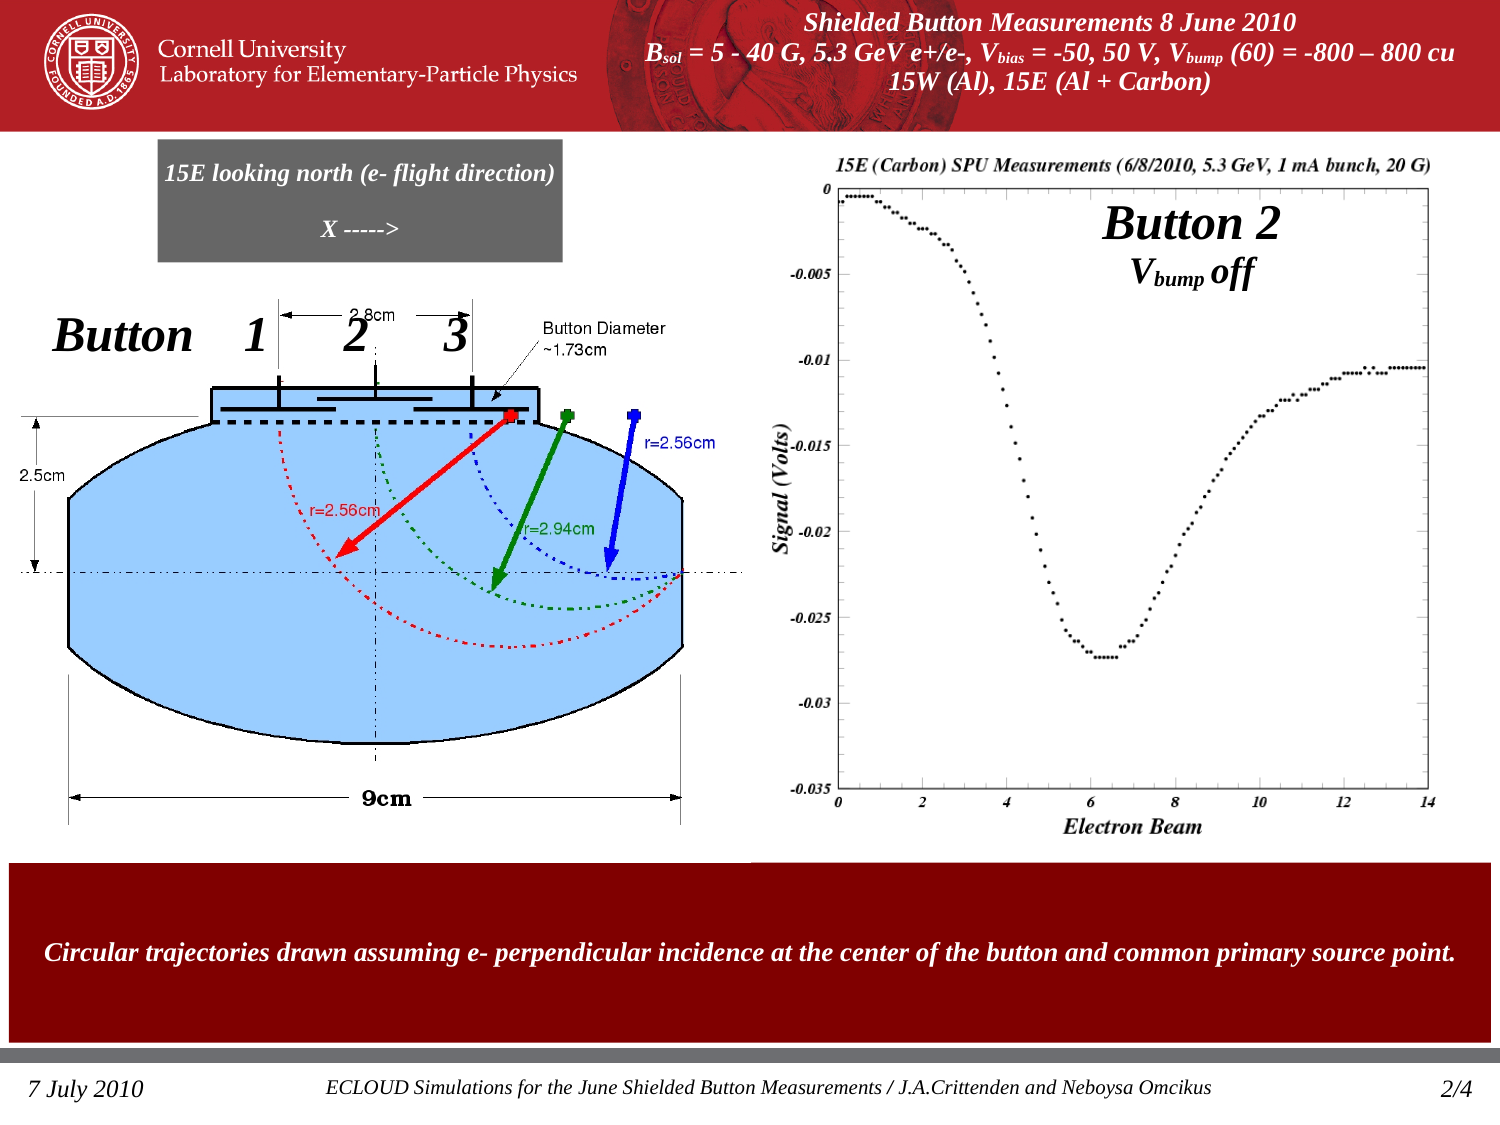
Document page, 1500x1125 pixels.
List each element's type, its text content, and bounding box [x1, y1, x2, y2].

picture [0, 0, 600, 132]
picture [0, 299, 751, 863]
text_box Button 2 Vbump off [1087, 187, 1426, 342]
text_box Button 1 2 3 [37, 299, 488, 389]
text_box Circular trajectories drawn assuming e- perpendicular incidence at the center of the button and common primary source point. [8, 862, 1491, 1043]
text_box 15E looking north (e- flight direction) X -----> [157, 139, 563, 263]
text_box Shielded Button Measurements 8 June 2010 Bsol = 5 - 40 G, 5.3 GeV e+/e-, Vbias = -50, 50 V, Vbump (60) = -800 – 800 cu 15W (Al), 15E (Al + Carbon) [600, 0, 1500, 151]
picture [765, 149, 1441, 844]
